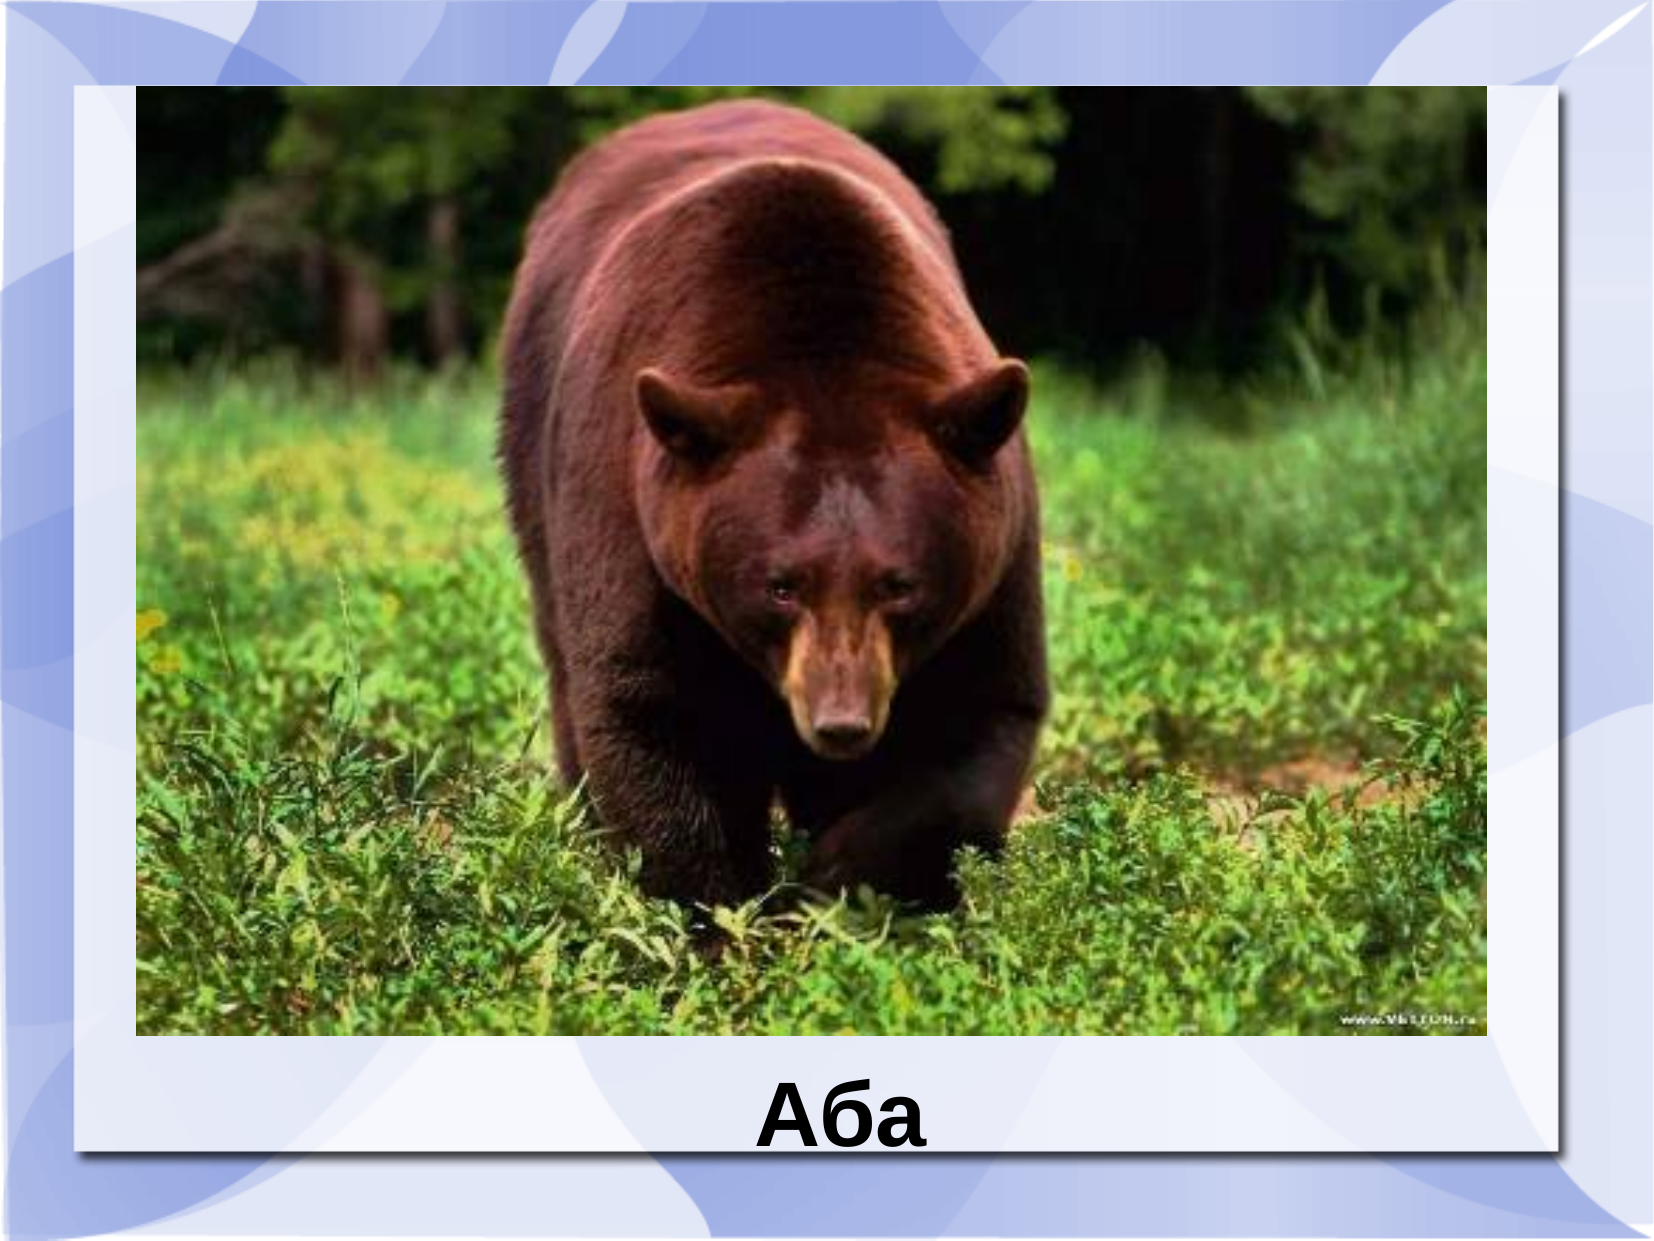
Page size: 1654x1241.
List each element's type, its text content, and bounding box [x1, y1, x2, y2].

picture [0, 0, 1654, 1241]
list Аба [137, 1047, 1544, 1158]
